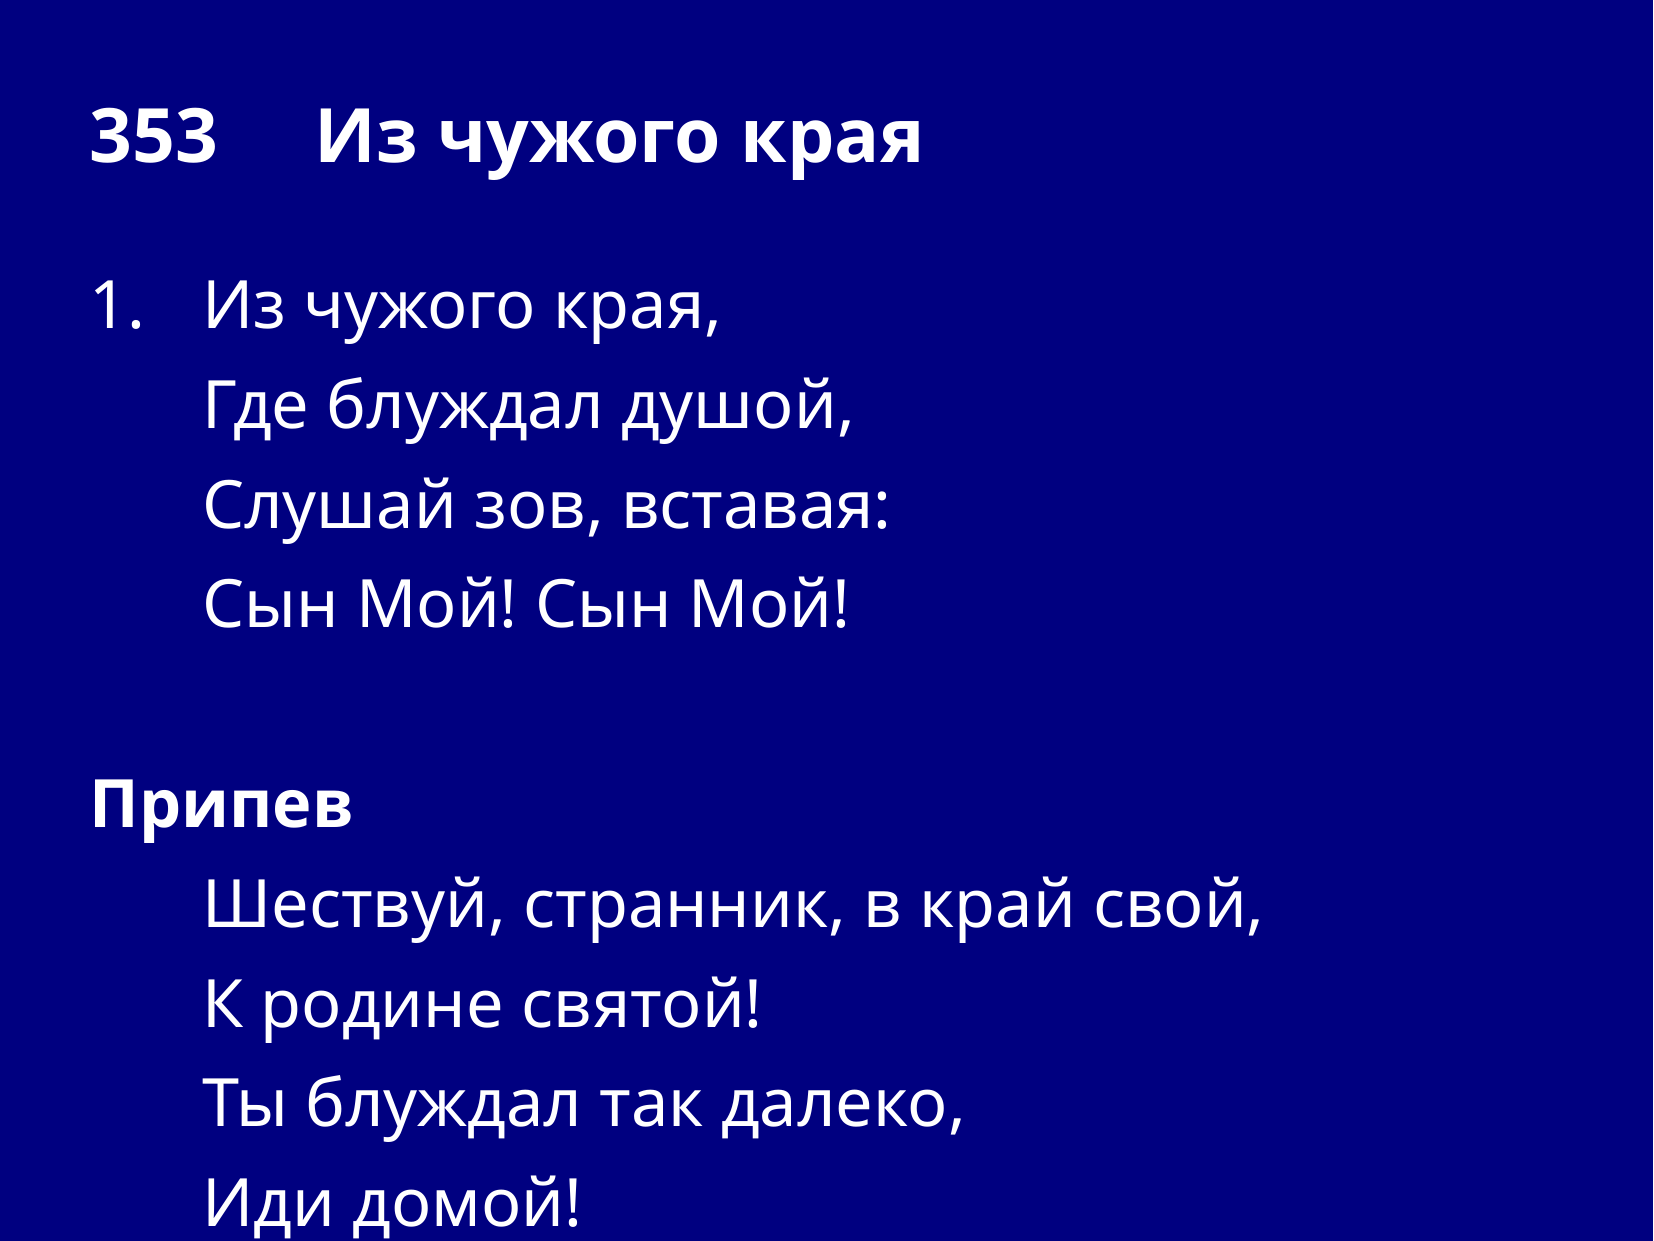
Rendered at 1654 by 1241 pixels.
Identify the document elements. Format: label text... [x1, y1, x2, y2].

text_box 353 Из чужого края [75, 75, 1576, 188]
text_box 1. Из чужого края, Где блуждал душой, Слушай зов, вставая: Сын Мой! Сын Мой! Припев Шествуй, странник, в край свой, К родине святой! Ты блуждал так далеко, Иди домой! [75, 188, 1576, 1163]
